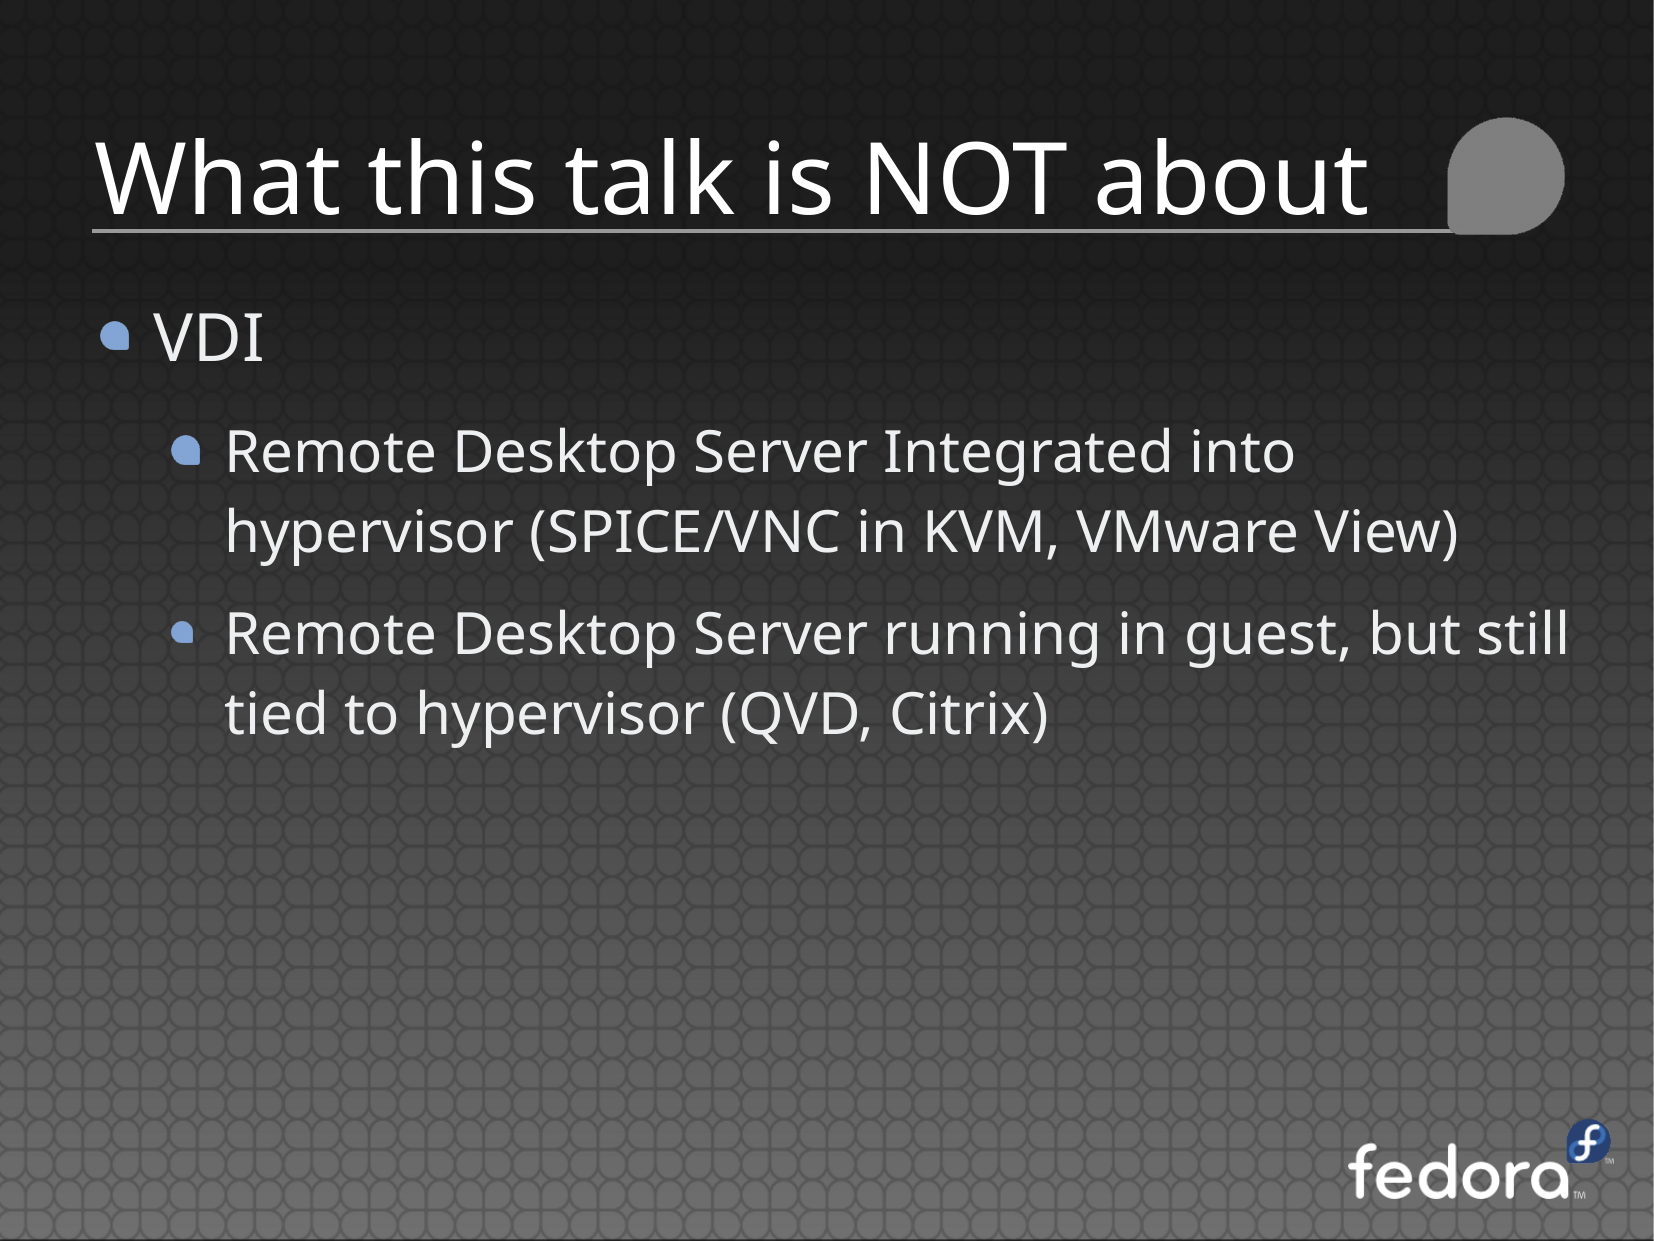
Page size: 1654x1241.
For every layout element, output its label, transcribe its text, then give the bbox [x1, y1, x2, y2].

list VDI Remote Desktop Server Integrated into hypervisor (SPICE/VNC in KVM, VMware View) Remote Desktop Server running in guest, but still tied to hypervisor (QVD, Citrix) [82, 290, 1571, 1094]
title What this talk is NOT about [94, 61, 1426, 291]
picture [0, 0, 1654, 1241]
